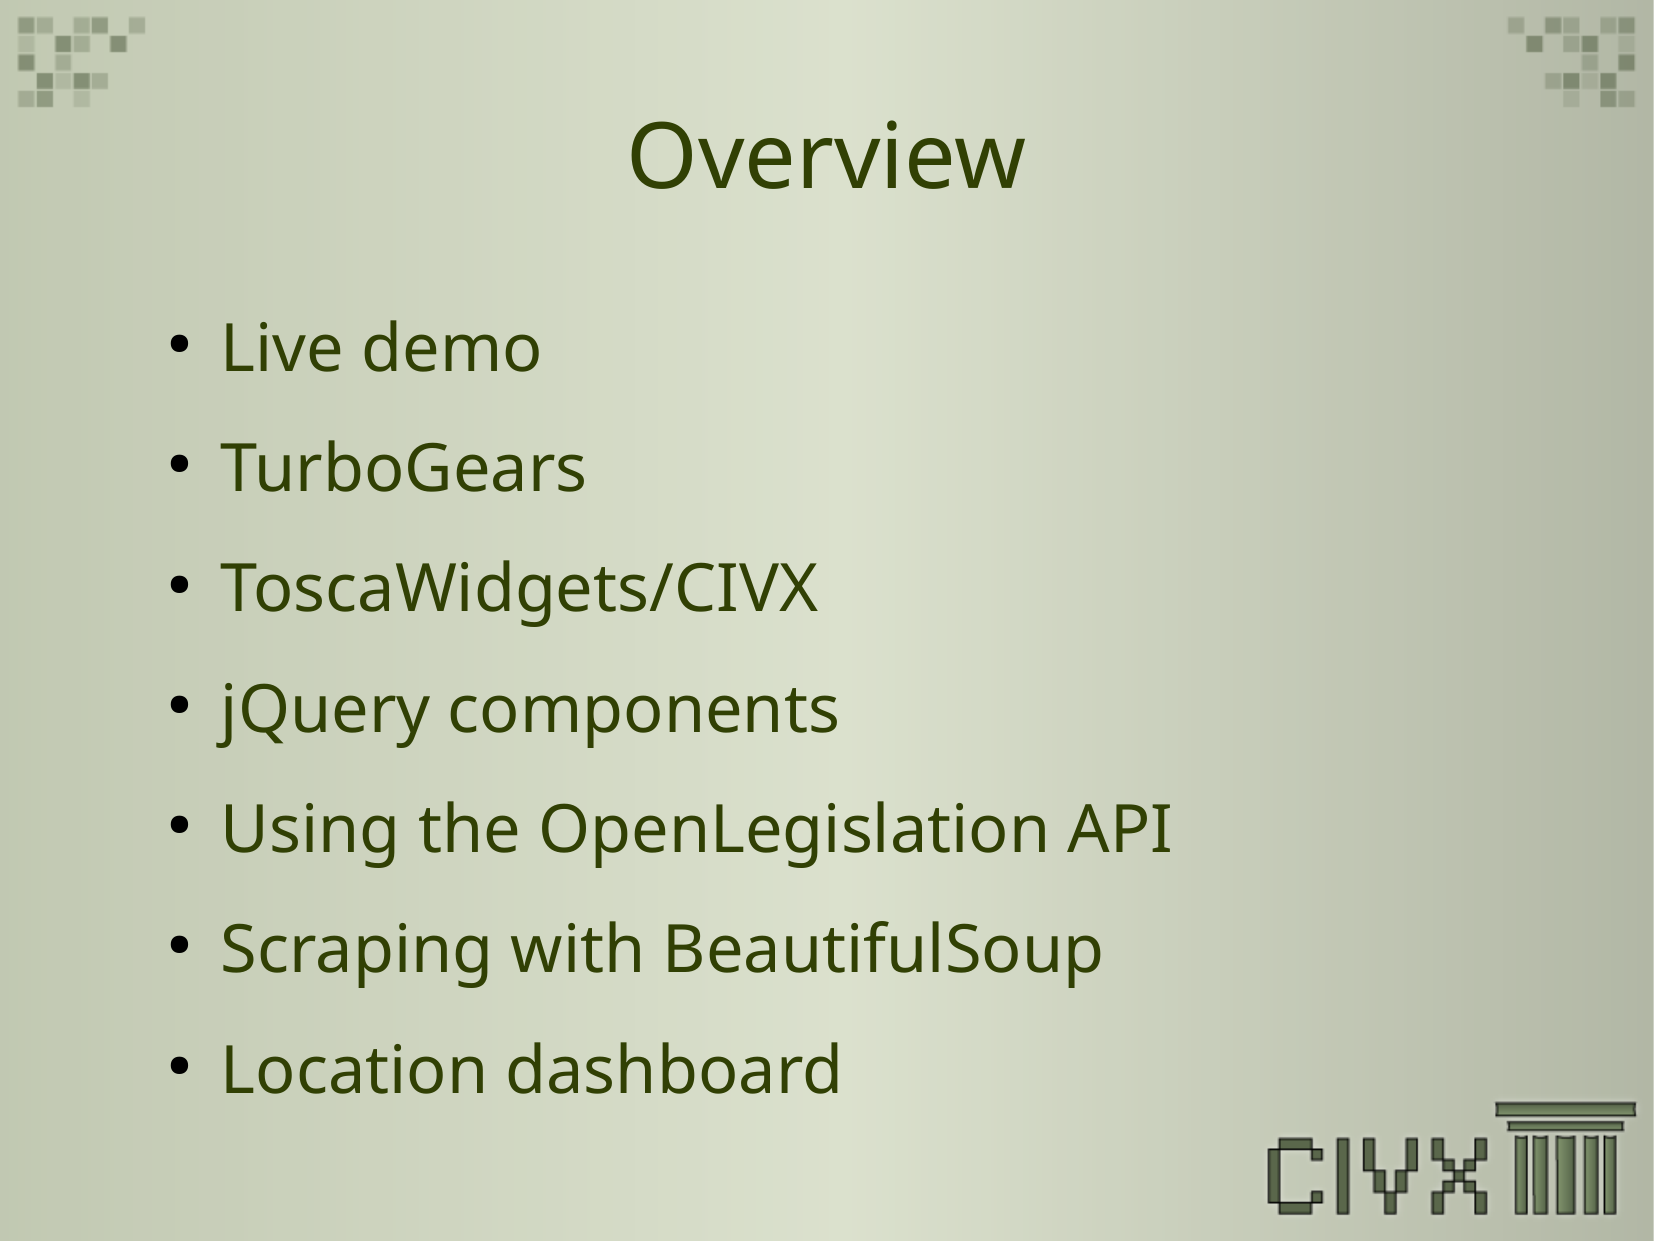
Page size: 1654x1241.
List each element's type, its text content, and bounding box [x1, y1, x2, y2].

picture [0, 0, 1654, 1241]
list Live demo TurboGears ToscaWidgets/CIVX jQuery components Using the OpenLegislation API Scraping with BeautifulSoup Location dashboard [150, 300, 1541, 1082]
title Overview [82, 49, 1571, 257]
